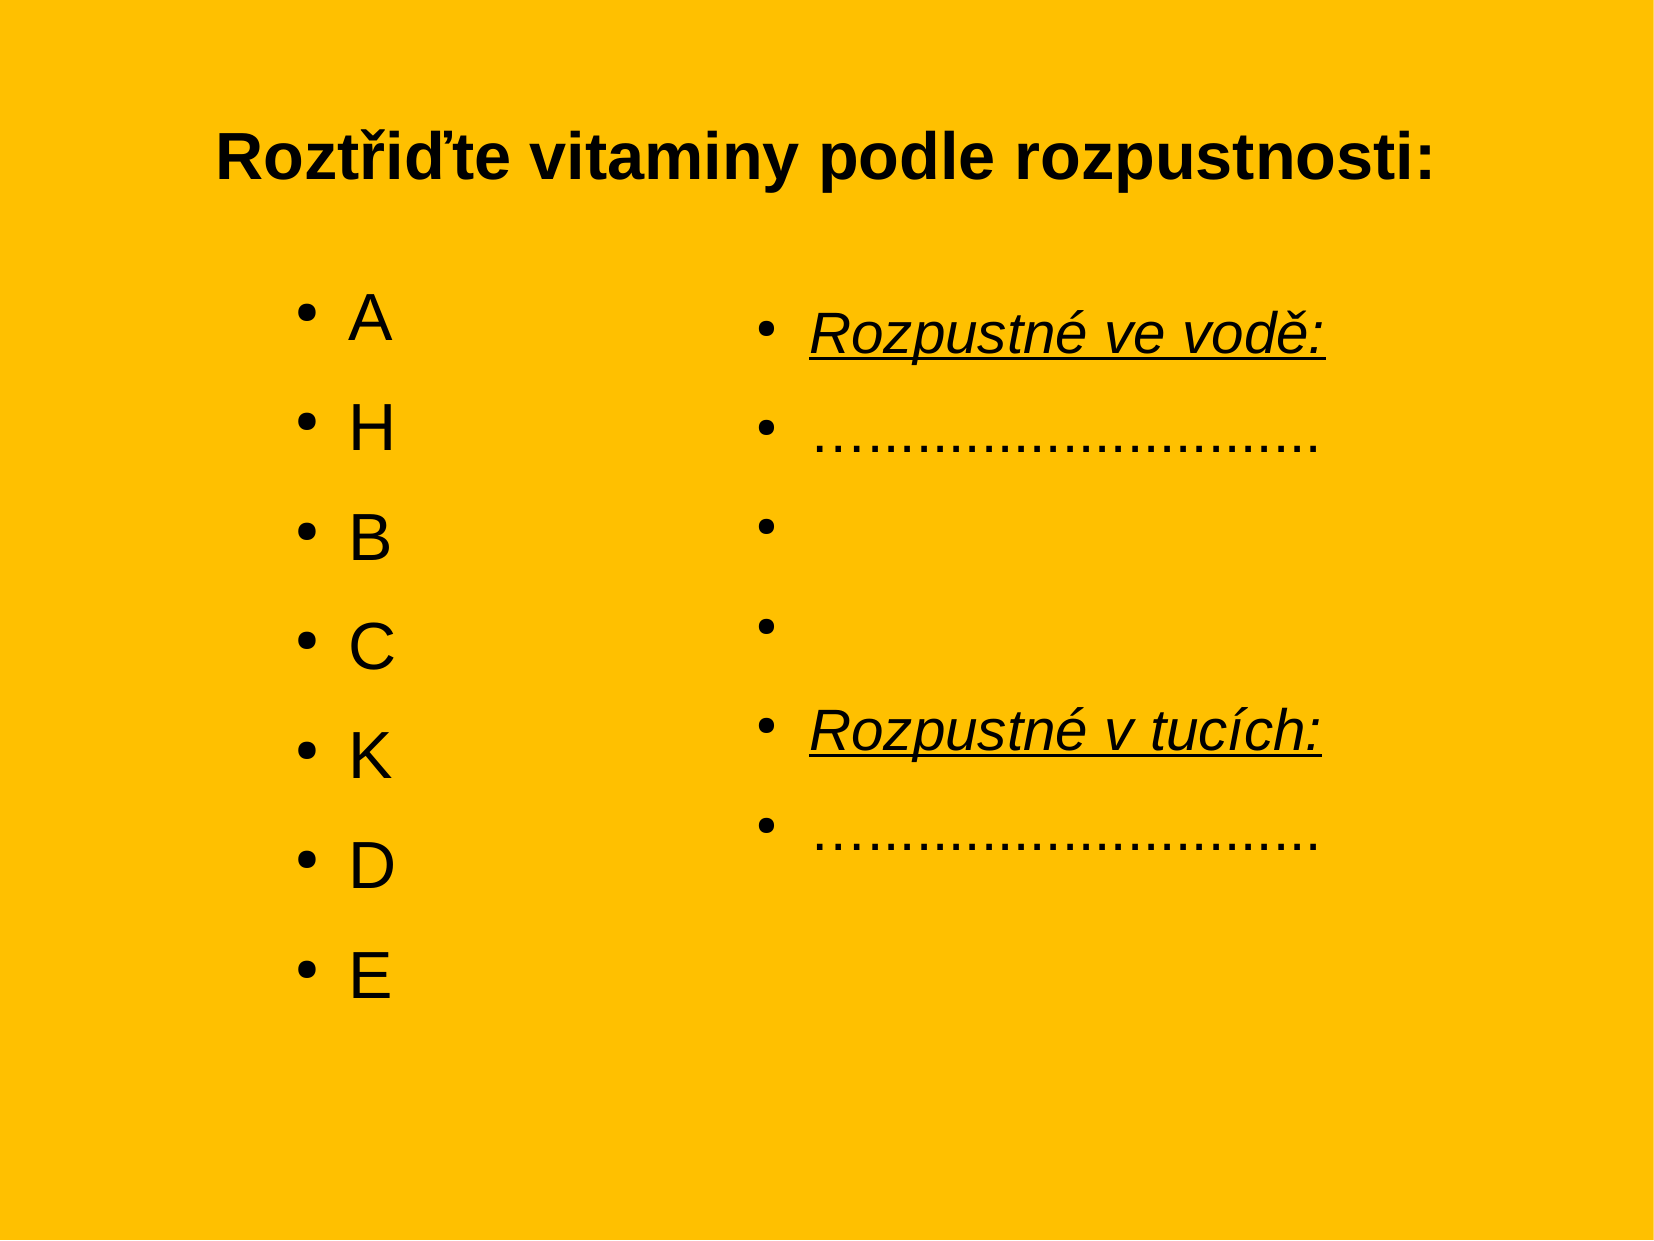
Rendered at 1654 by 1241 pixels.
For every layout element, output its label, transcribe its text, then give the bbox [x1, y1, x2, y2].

title Roztřiďte vitaminy podle rozpustnosti: [82, 49, 1571, 257]
list Rozpustné ve vodě: …............................ Rozpustné v tucích: …............................ [720, 295, 1447, 1114]
list A H B C K D E [259, 274, 709, 1093]
